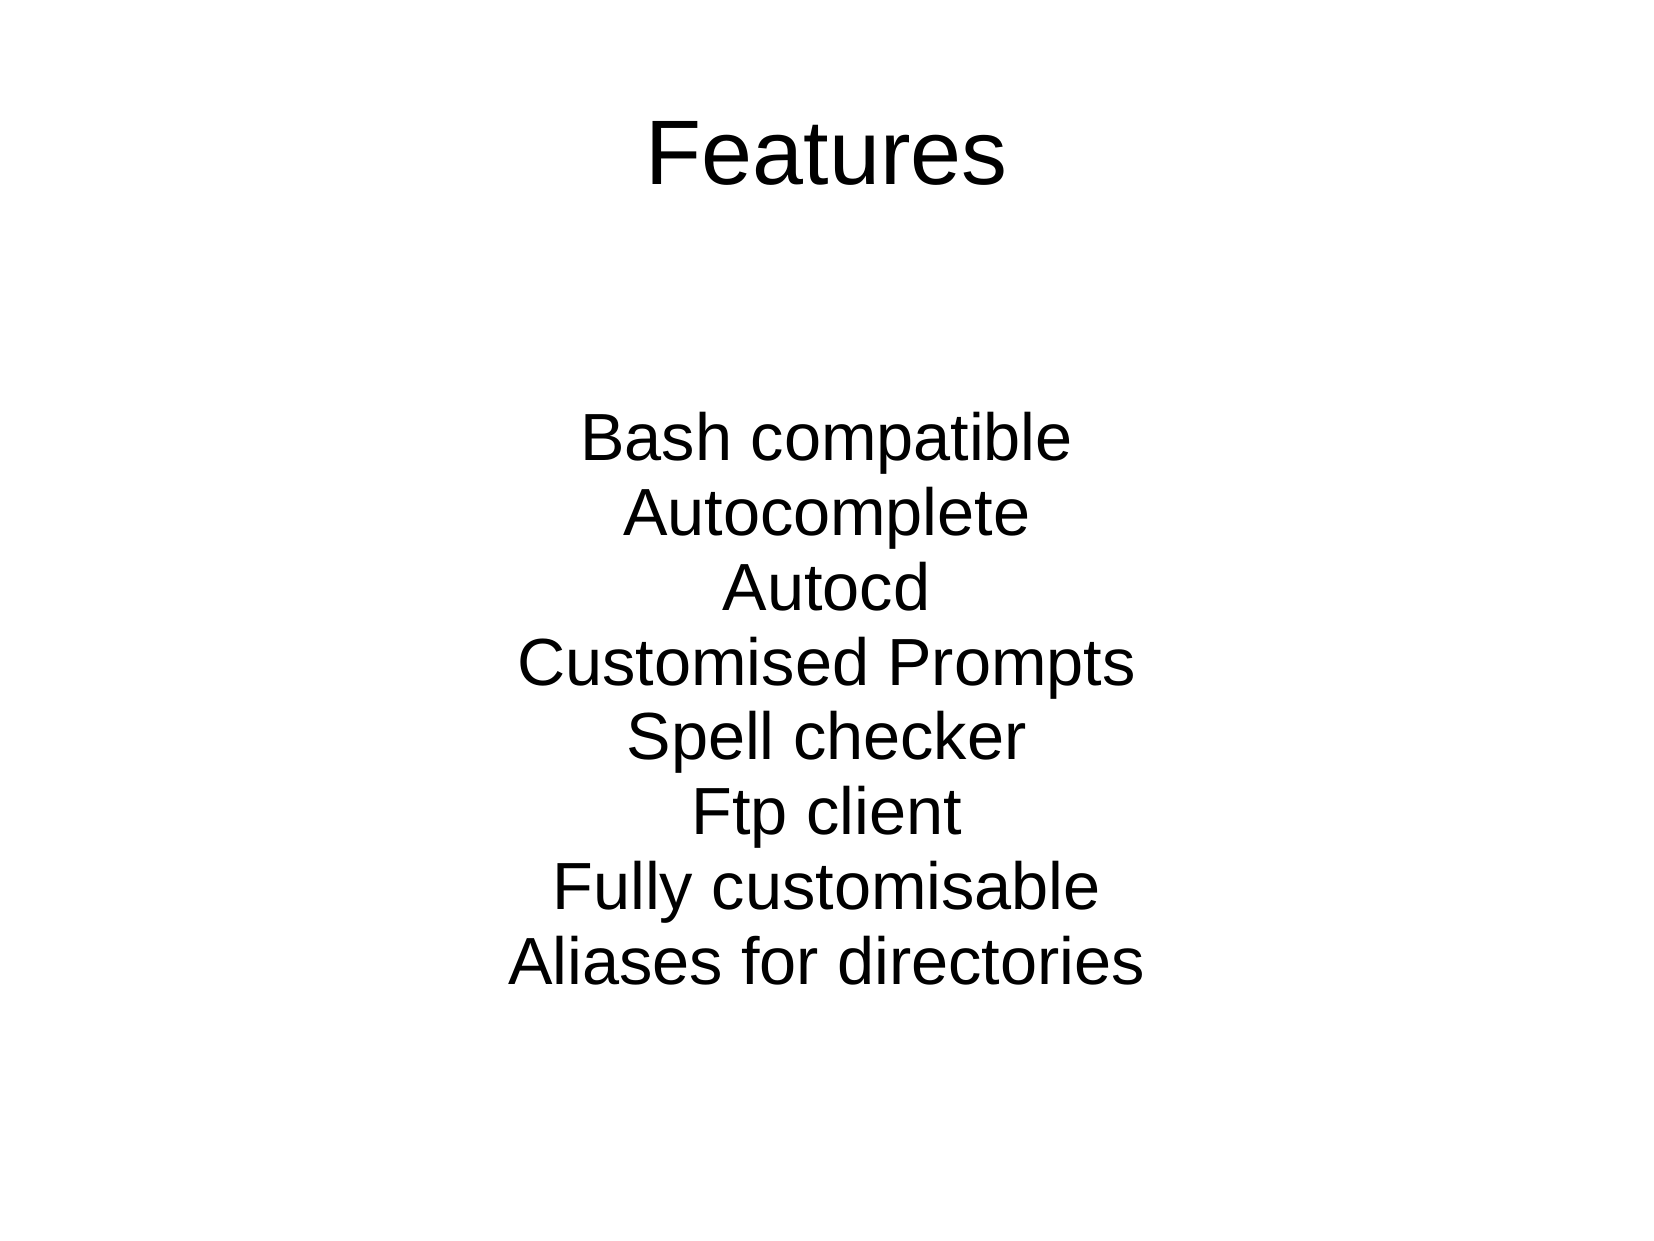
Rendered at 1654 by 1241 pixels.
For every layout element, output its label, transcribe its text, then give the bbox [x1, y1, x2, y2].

subtitle Bash compatible Autocomplete Autocd Customised Prompts Spell checker Ftp client Fully customisable Aliases for directories [82, 290, 1571, 1109]
title Features [82, 49, 1571, 257]
